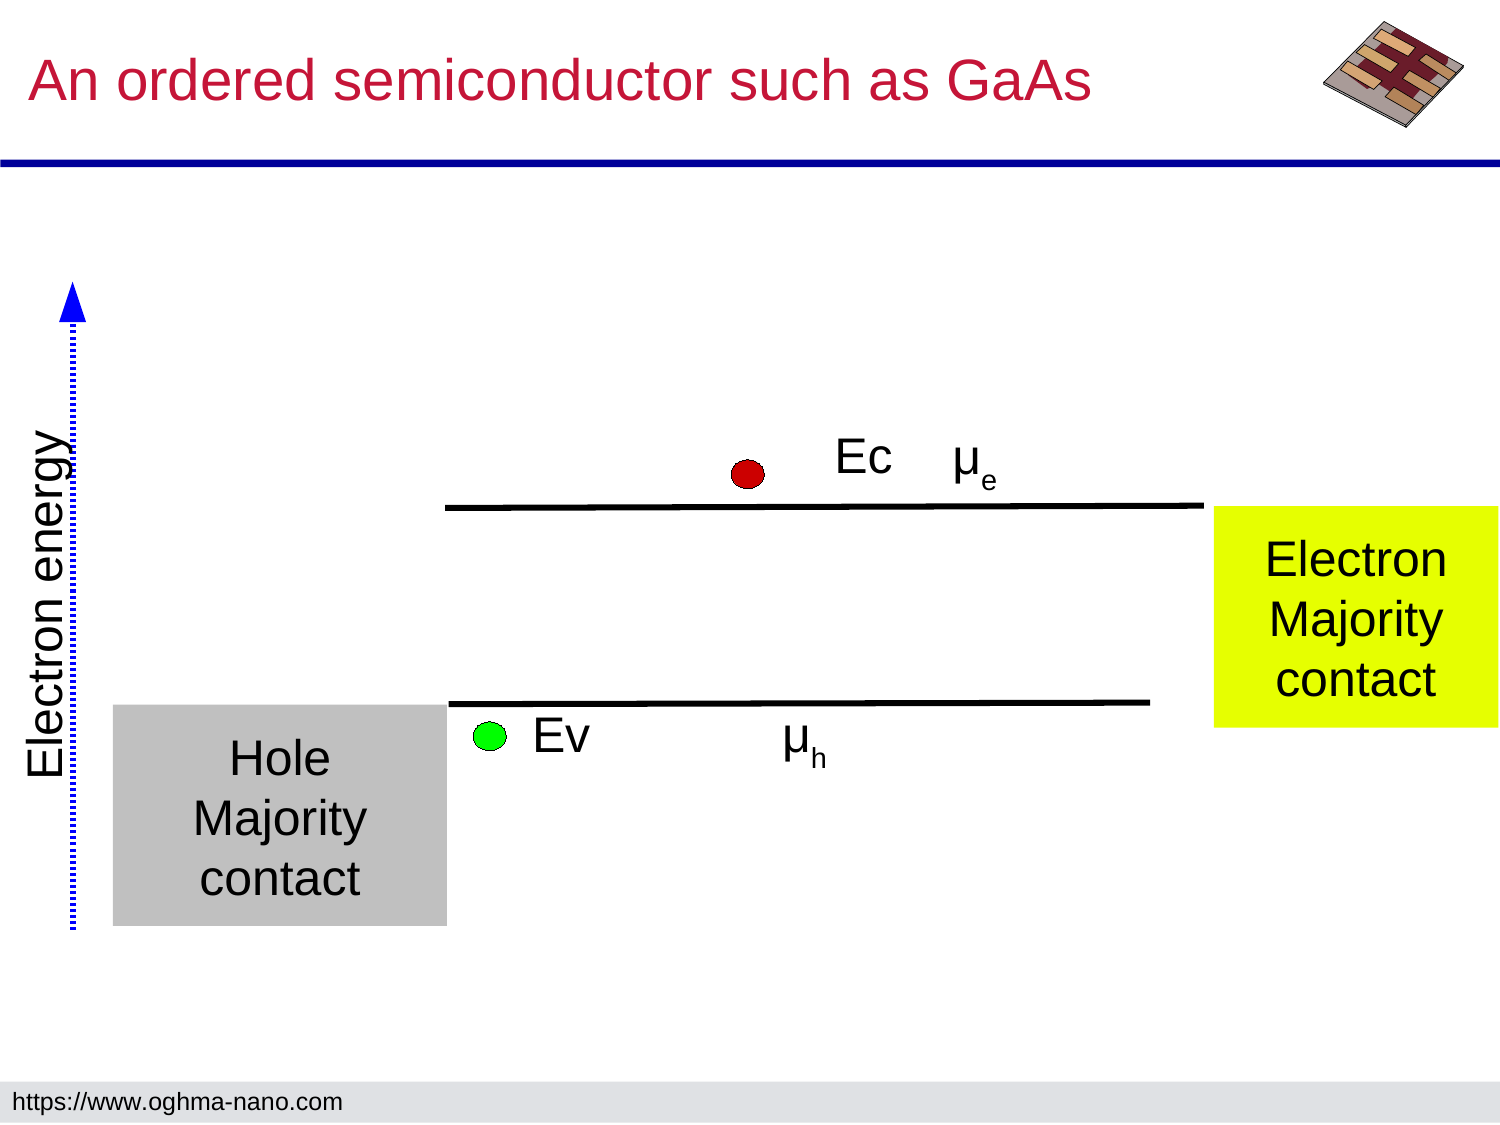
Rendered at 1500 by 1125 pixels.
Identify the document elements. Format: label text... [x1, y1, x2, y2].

text_box [731, 459, 765, 489]
text_box Electron Majority contact [1213, 506, 1499, 728]
title An ordered semiconductor such as GaAs [14, 4, 1215, 156]
text_box Hole Majority contact [112, 704, 447, 926]
text_box Ev [517, 695, 767, 770]
text_box μe [937, 416, 1212, 504]
text_box Ec [819, 416, 937, 492]
text_box [473, 721, 507, 751]
text_box μh [767, 695, 1042, 783]
